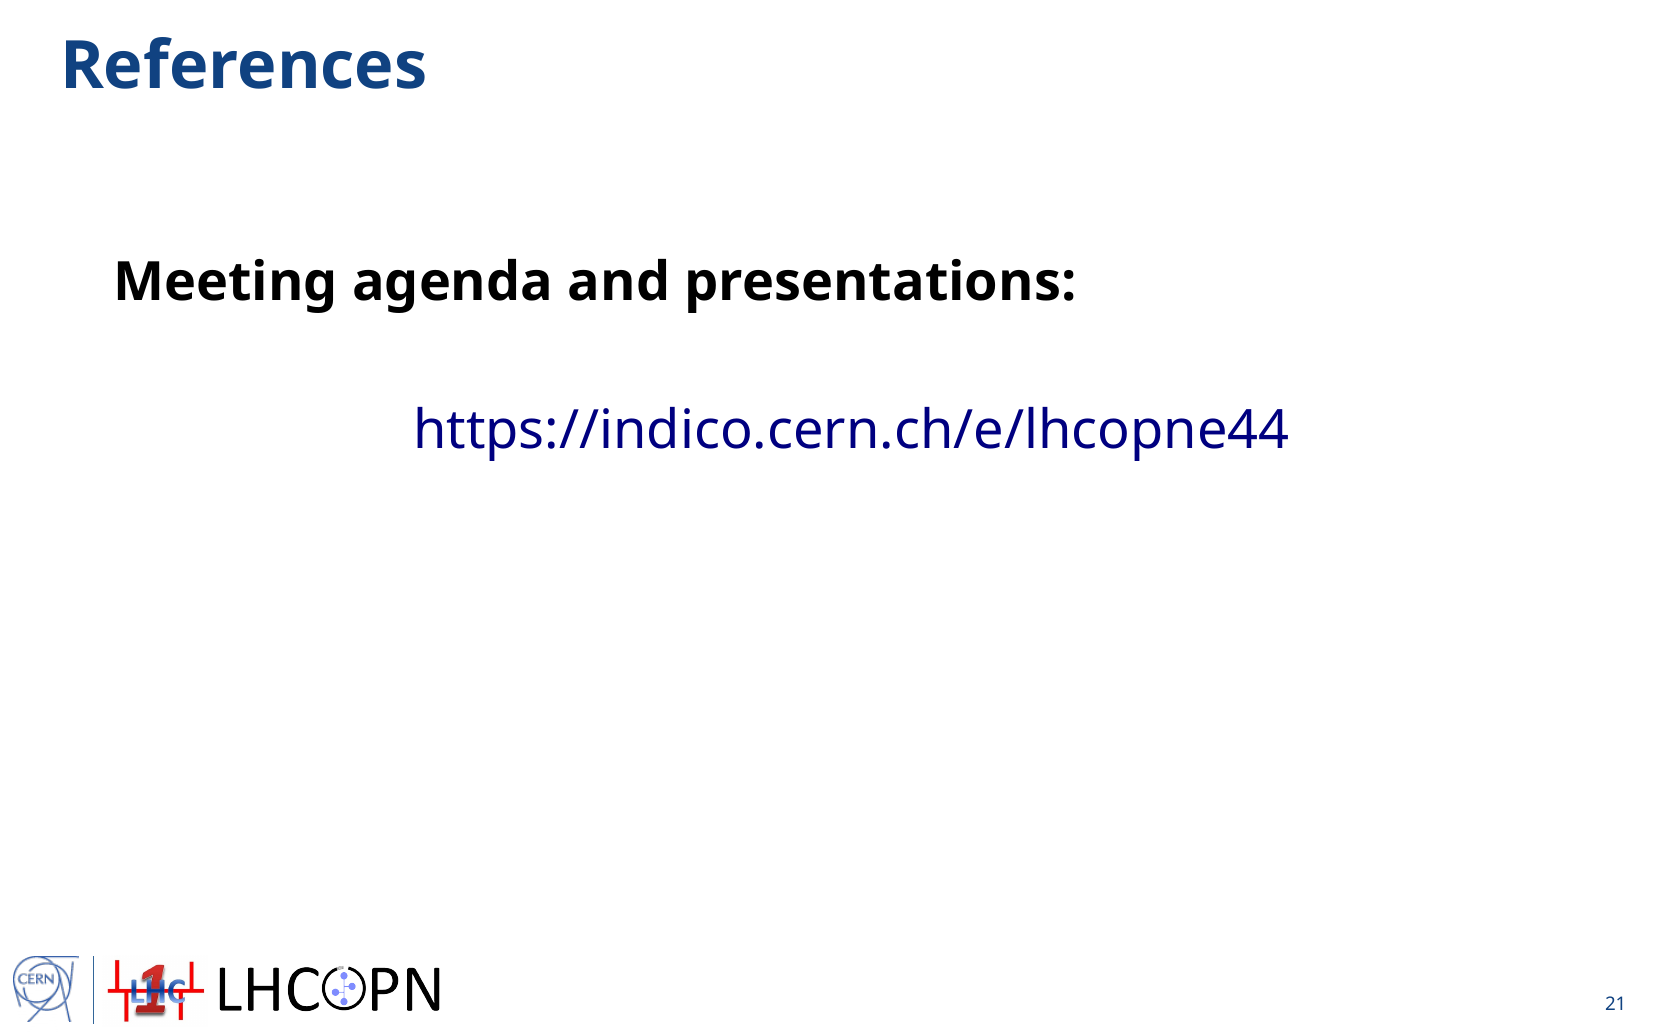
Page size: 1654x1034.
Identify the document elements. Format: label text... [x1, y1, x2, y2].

text_box Meeting agenda and presentations: https://indico.cern.ch/e/lhcopne44 [98, 161, 1615, 740]
picture [102, 955, 208, 1027]
picture [217, 963, 444, 1014]
picture [13, 956, 79, 1032]
title References [60, 0, 1528, 138]
